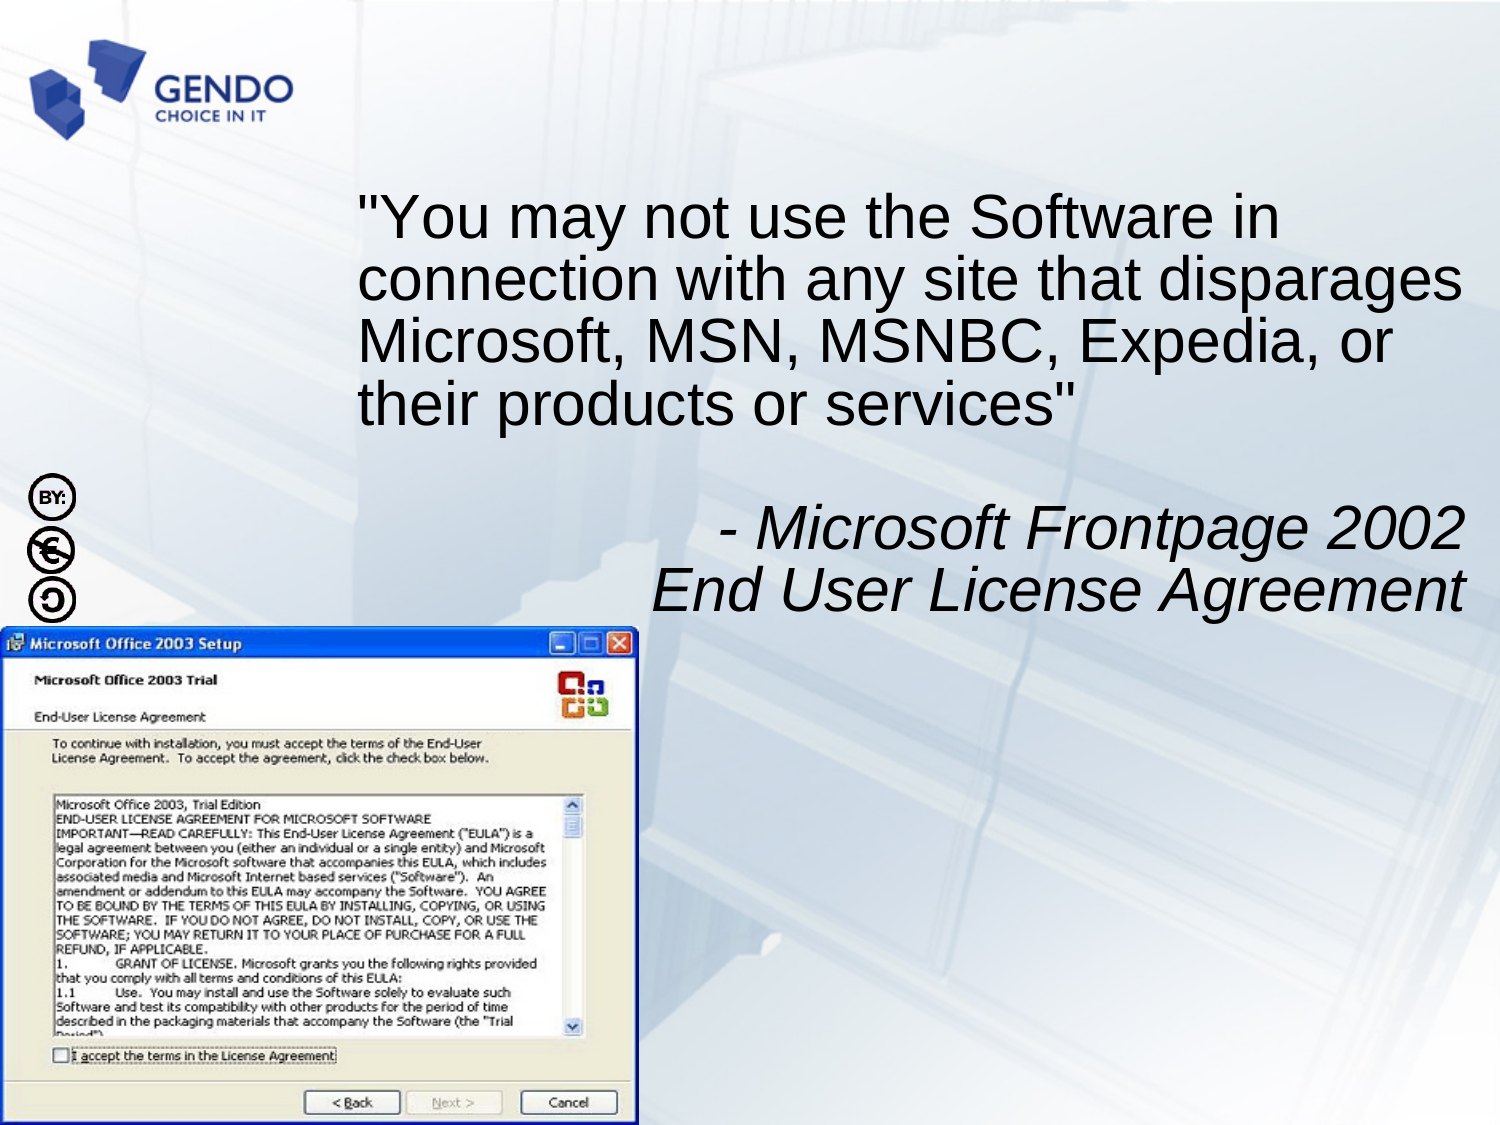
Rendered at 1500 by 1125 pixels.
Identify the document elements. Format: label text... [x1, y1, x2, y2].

picture [0, 0, 1500, 1125]
text_box "You may not use the Software in connection with any site that disparages Microsoft, MSN, MSNBC, Expedia, or their products or services" - Microsoft Frontpage 2002 End User License Agreement [357, 189, 1468, 634]
